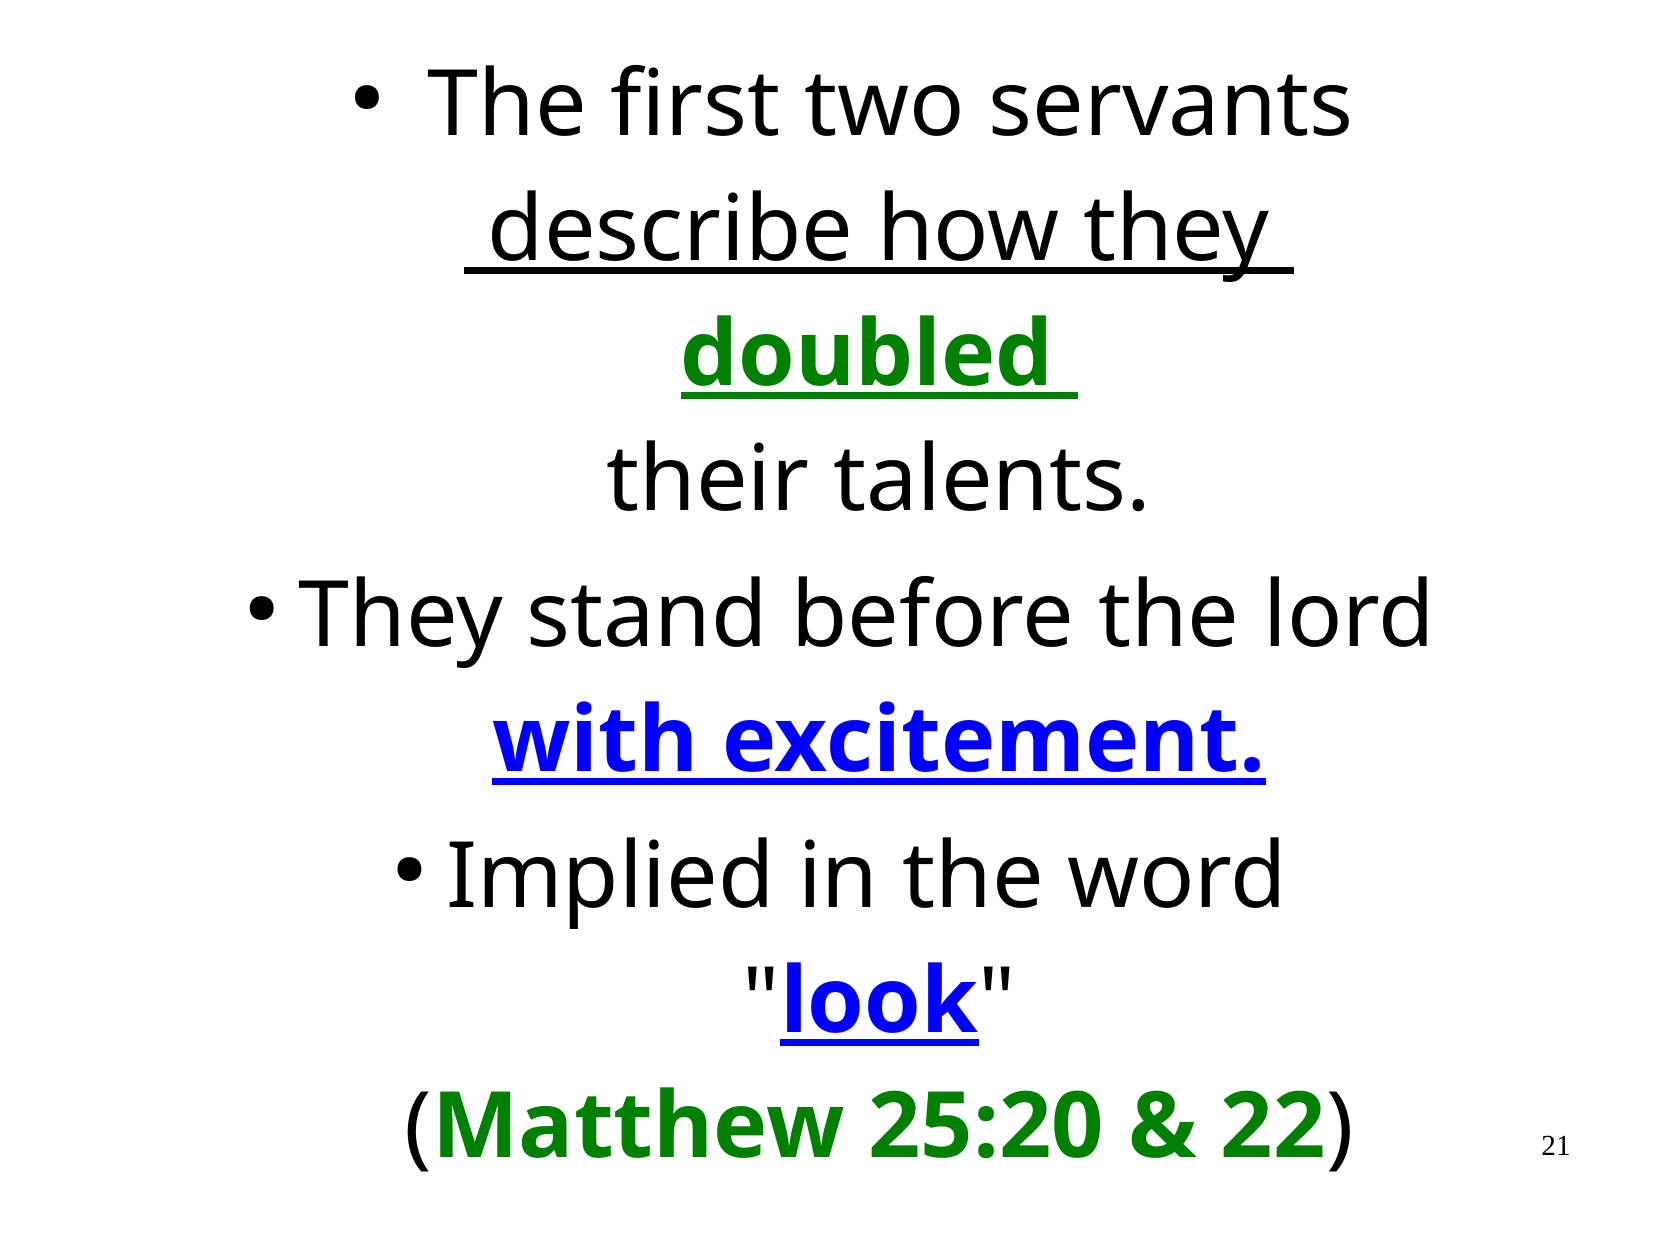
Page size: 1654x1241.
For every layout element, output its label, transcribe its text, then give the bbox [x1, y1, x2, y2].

list The first two servants describe how they doubled their talents. They stand before the lord with excitement. Implied in the word "look" (Matthew 25:20 & 22) [37, 37, 1651, 1201]
